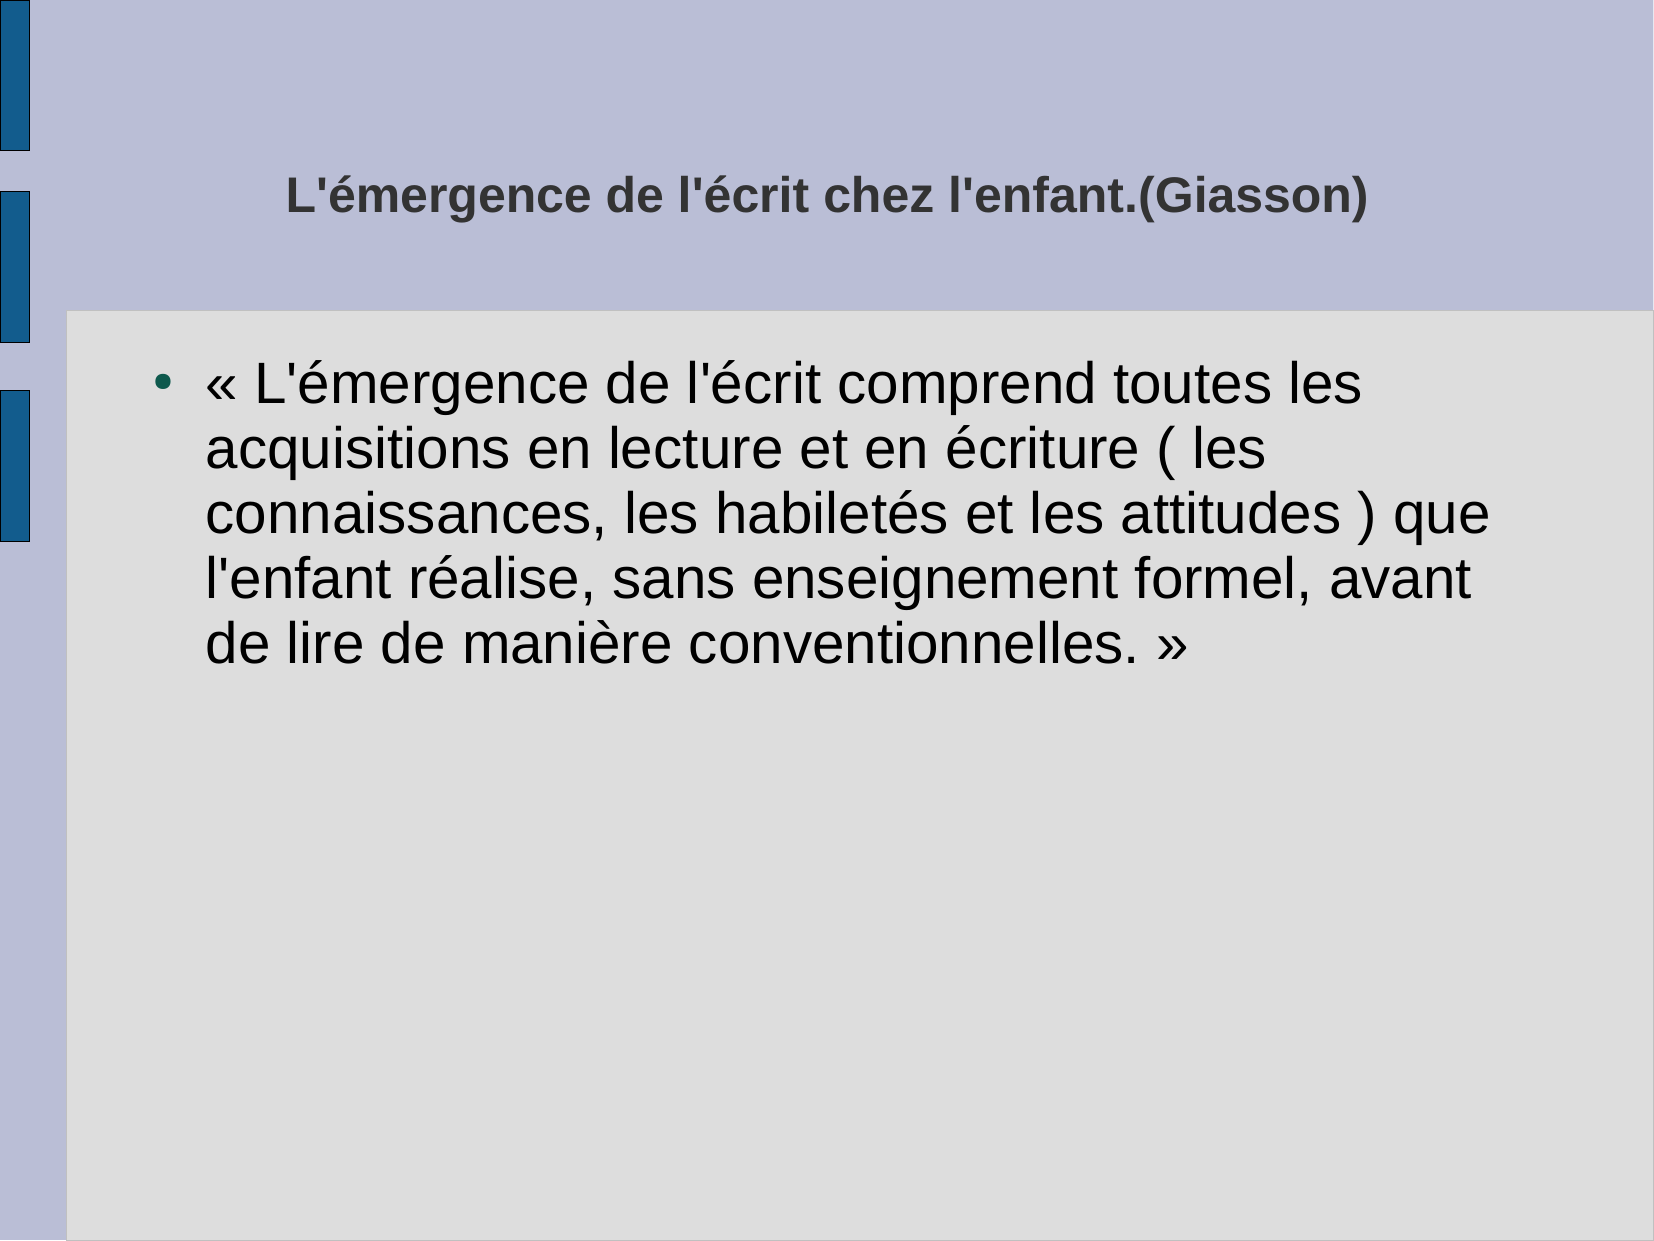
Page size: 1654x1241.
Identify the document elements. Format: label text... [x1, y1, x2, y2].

title L'émergence de l'écrit chez l'enfant.(Giasson) [121, 91, 1534, 299]
list « L'émergence de l'écrit comprend toutes les acquisitions en lecture et en écriture ( les connaissances, les habiletés et les attitudes ) que l'enfant réalise, sans enseignement formel, avant de lire de manière conventionnelles. » [134, 350, 1516, 1132]
